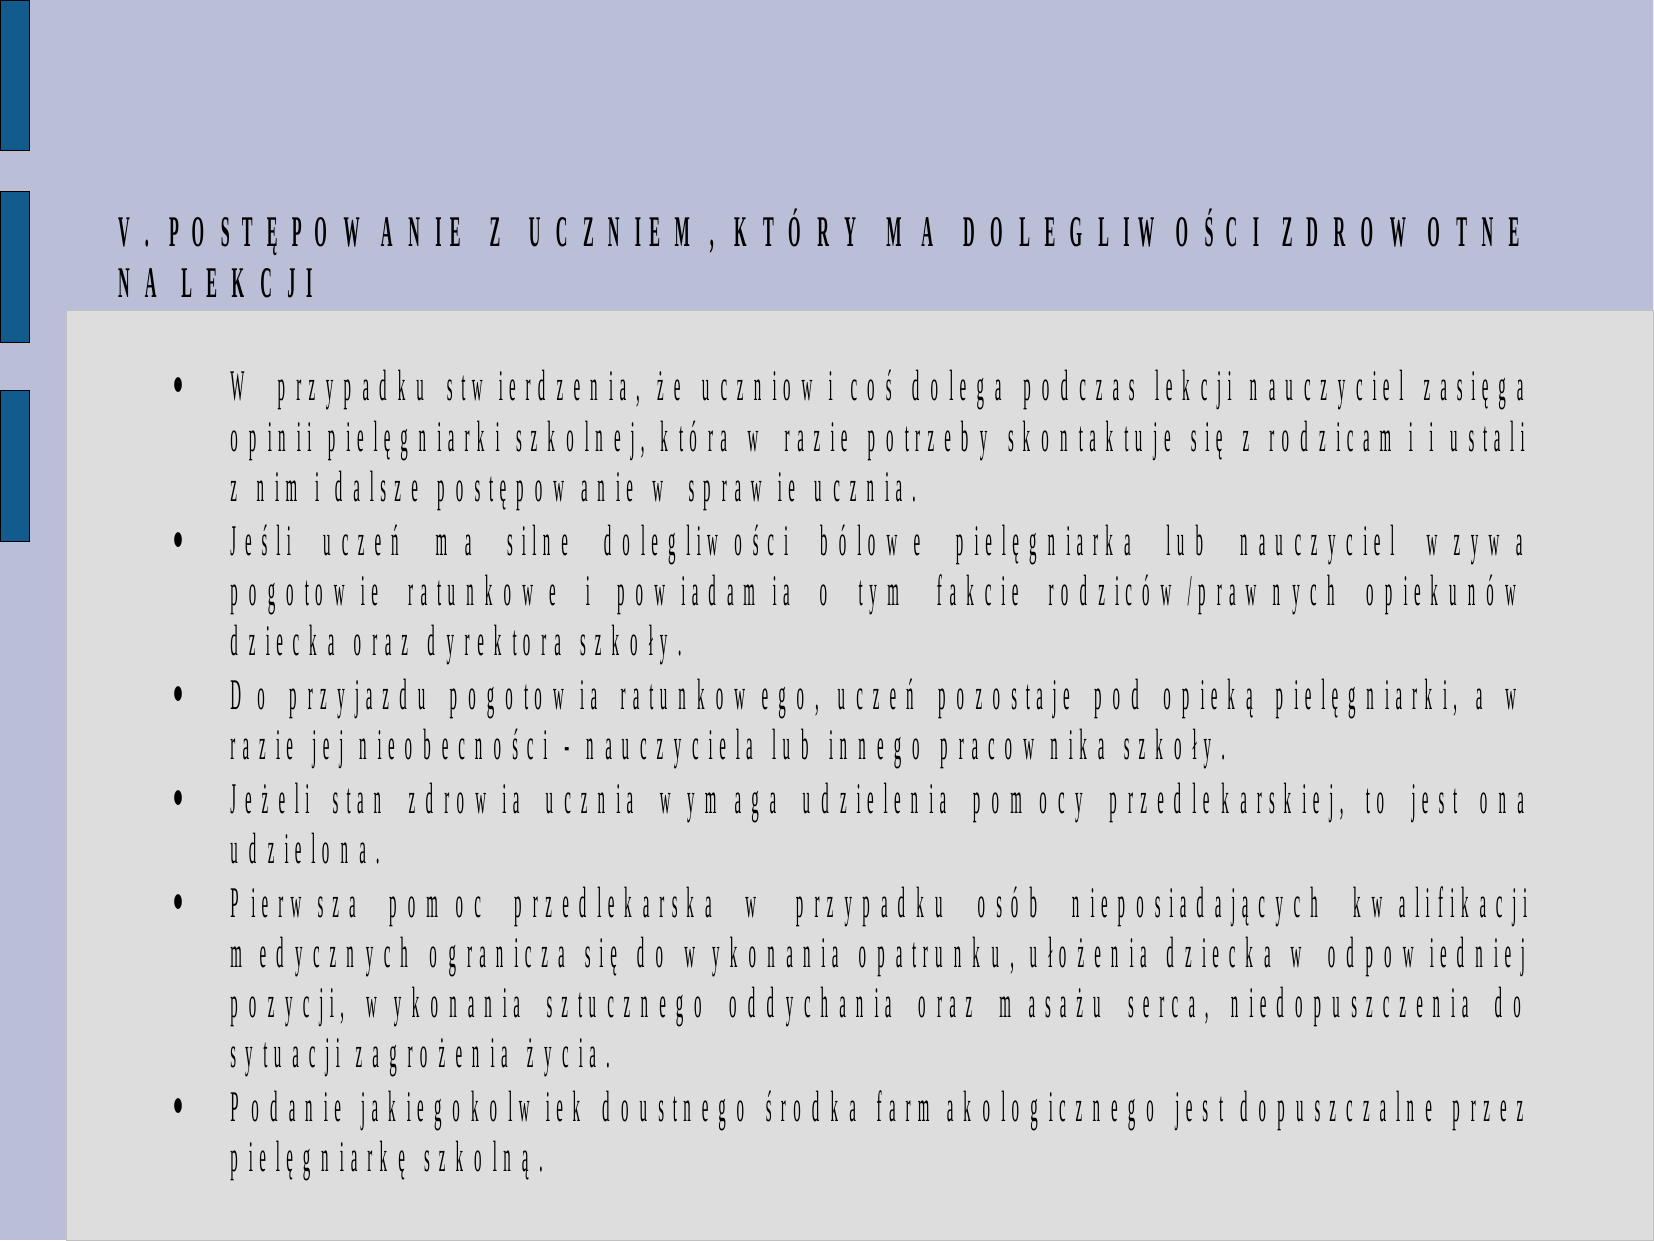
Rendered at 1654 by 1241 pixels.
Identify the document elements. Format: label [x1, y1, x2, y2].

picture [118, 206, 1536, 1182]
